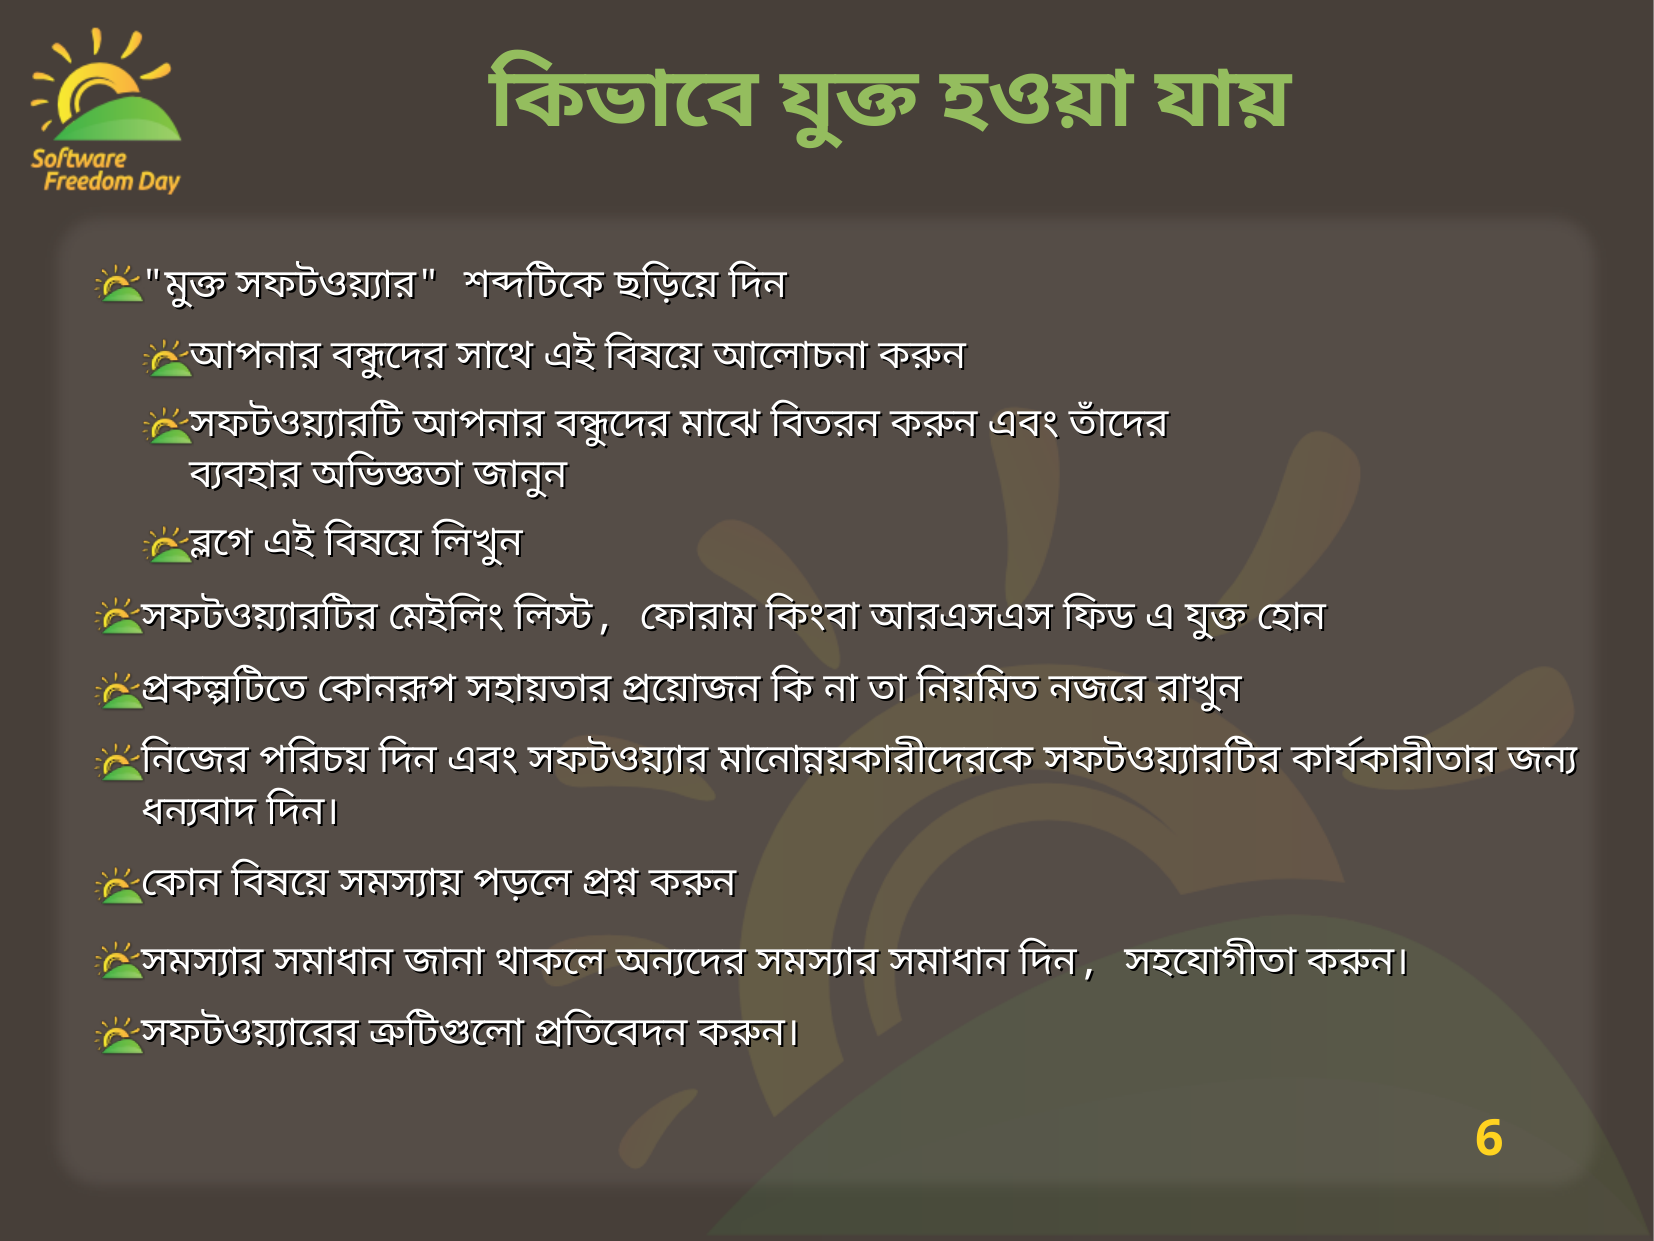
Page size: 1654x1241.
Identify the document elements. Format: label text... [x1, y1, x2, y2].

title কিভাবে যুক্ত হওয়া যায় [210, 9, 1571, 205]
picture [0, 0, 1654, 1241]
list "মুক্ত সফটওয়্যার" শব্দটিকে ছড়িয়ে দিন আপনার বন্ধুদের সাথে এই বিষয়ে আলোচনা করুন সফটওয়্যারটি আপনার বন্ধুদের মাঝে বিতরন করুন এবং তাঁদের ব্যবহার অভিজ্ঞতা জানুন ব্লগে এই বিষয়ে লিখুন সফটওয়্যারটির মেইলিং লিস্ট, ফোরাম কিংবা আরএসএস ফিড এ যুক্ত হোন প্রকল্পটিতে কোনরূপ সহায়তার প্রয়োজন কি না তা নিয়মিত নজরে রাখুন নিজের পরিচয় দিন এবং সফটওয়্যার মানোন্নয়কারীদেরকে সফটওয়্যারটির কার্যকারীতার জন্য ধন্যবাদ দিন। কোন বিষয়ে সমস্যায় পড়লে প্রশ্ন করুন সমস্যার সমাধান জানা থাকলে অন্যদের সমস্যার সমাধান দিন, সহযোগীতা করুন। সফটওয়্যারের ত্রুটিগুলো প্রতিবেদন করুন। [82, 255, 1591, 1096]
